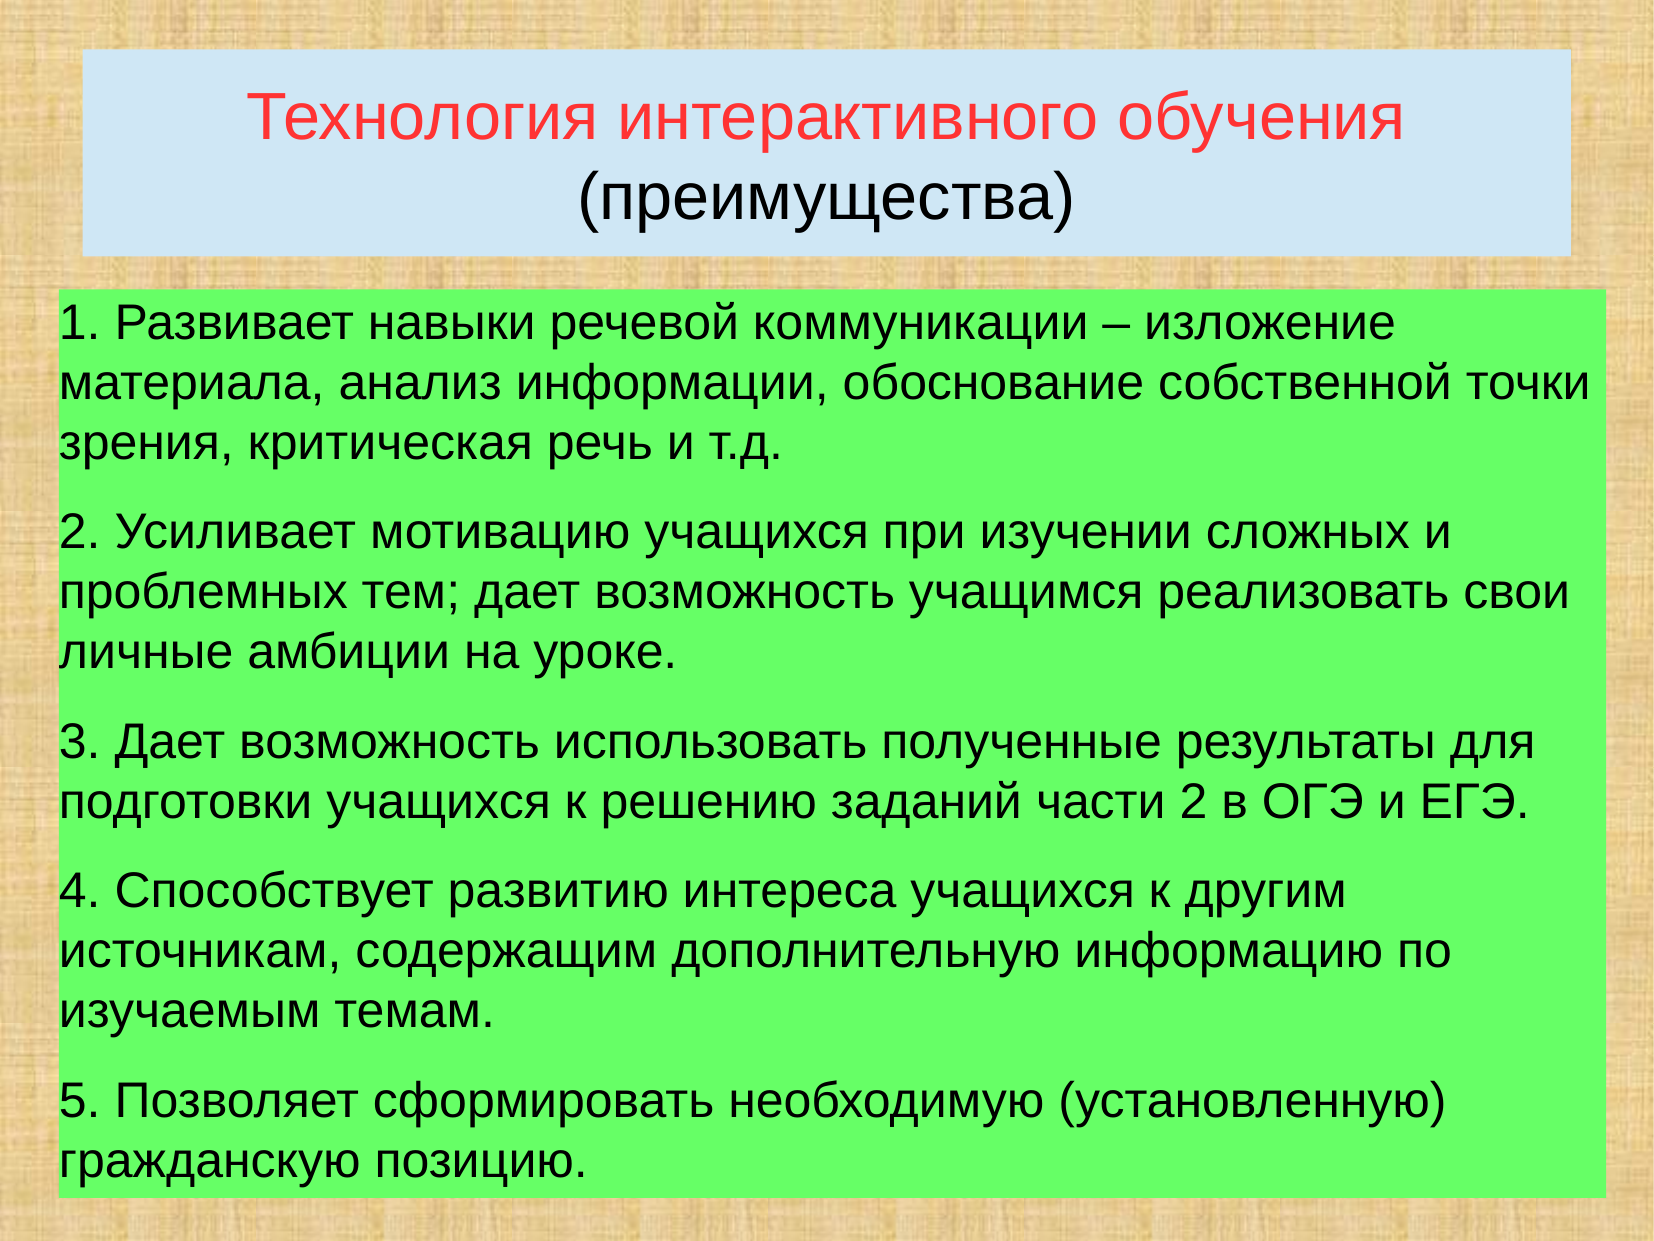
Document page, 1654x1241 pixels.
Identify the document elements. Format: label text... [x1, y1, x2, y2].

picture [0, 0, 1654, 1241]
list 1. Развивает навыки речевой коммуникации – изложение материала, анализ информации, обоснование собственной точки зрения, критическая речь и т.д. 2. Усиливает мотивацию учащихся при изучении сложных и проблемных тем; дает возможность учащимся реализовать свои личные амбиции на уроке. 3. Дает возможность использовать полученные результаты для подготовки учащихся к решению заданий части 2 в ОГЭ и ЕГЭ. 4. Способствует развитию интереса учащихся к другим источникам, содержащим дополнительную информацию по изучаемым темам. 5. Позволяет сформировать необходимую (установленную) гражданскую позицию. [58, 289, 1607, 1198]
title Технология интерактивного обучения (преимущества) [82, 49, 1571, 257]
